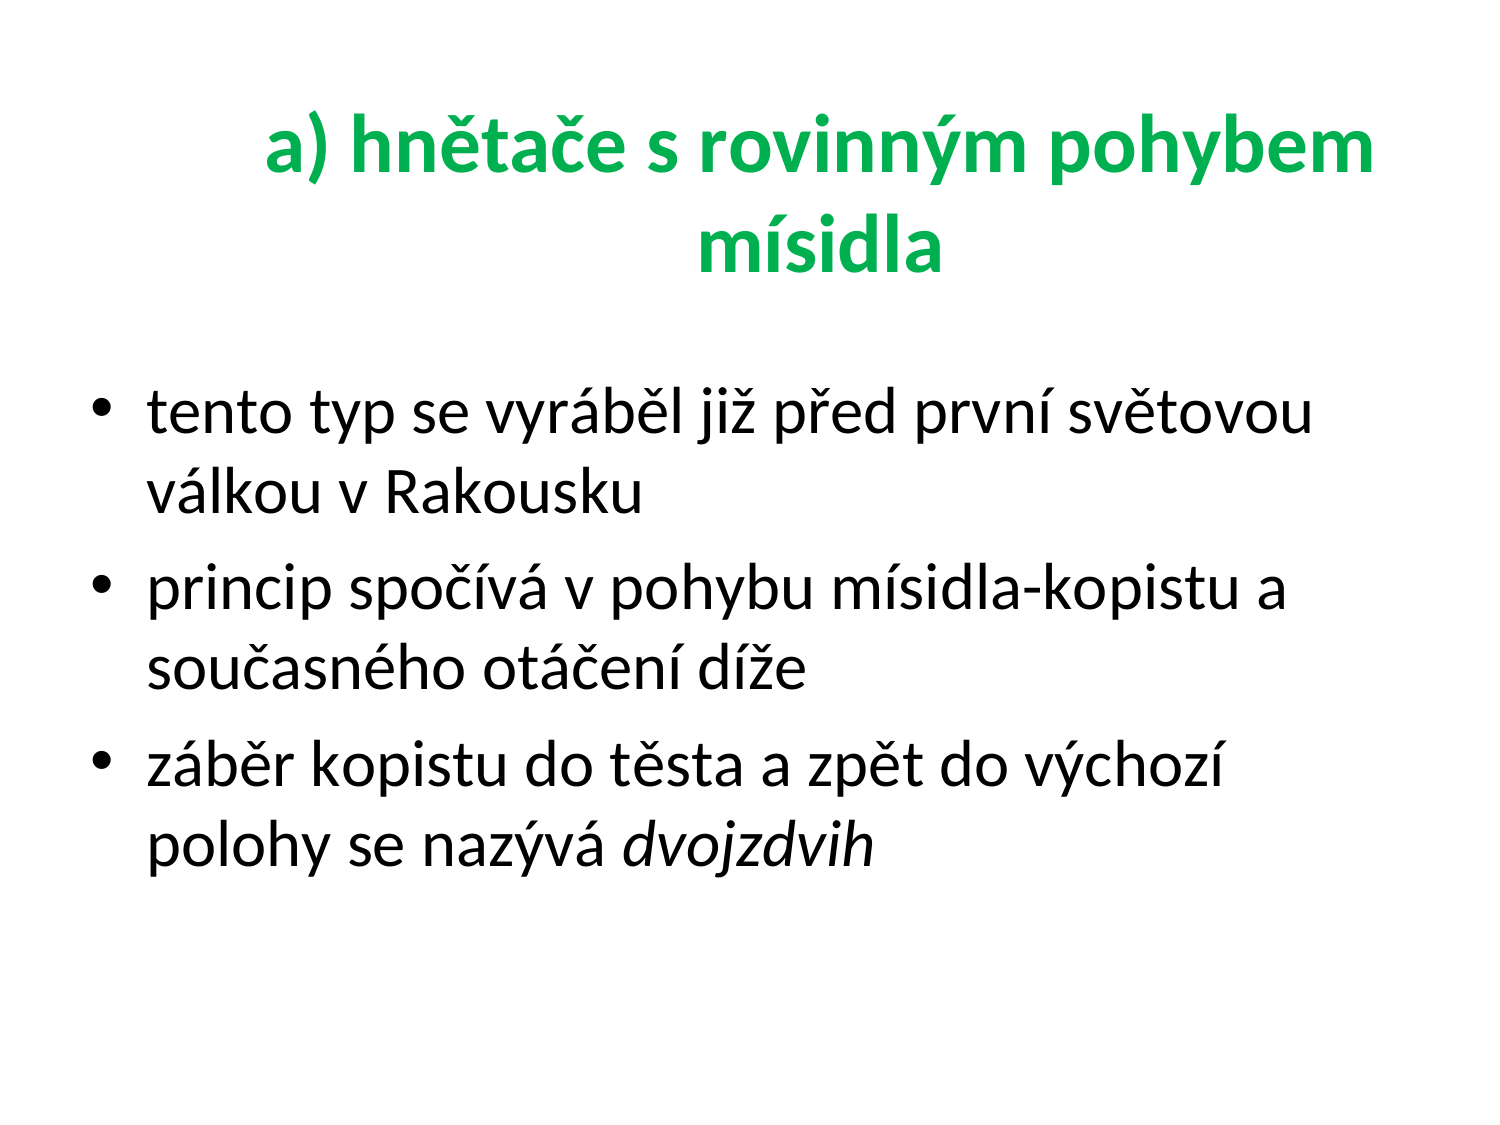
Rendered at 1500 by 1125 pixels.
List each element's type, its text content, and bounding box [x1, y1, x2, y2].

title a) hnětače s rovinným pohybem mísidla [75, 0, 1426, 262]
list tento typ se vyráběl již před první světovou válkou v Rakousku princip spočívá v pohybu mísidla-kopistu a současného otáčení díže záběr kopistu do těsta a zpět do výchozí polohy se nazývá dvojzdvih [75, 262, 1426, 1006]
